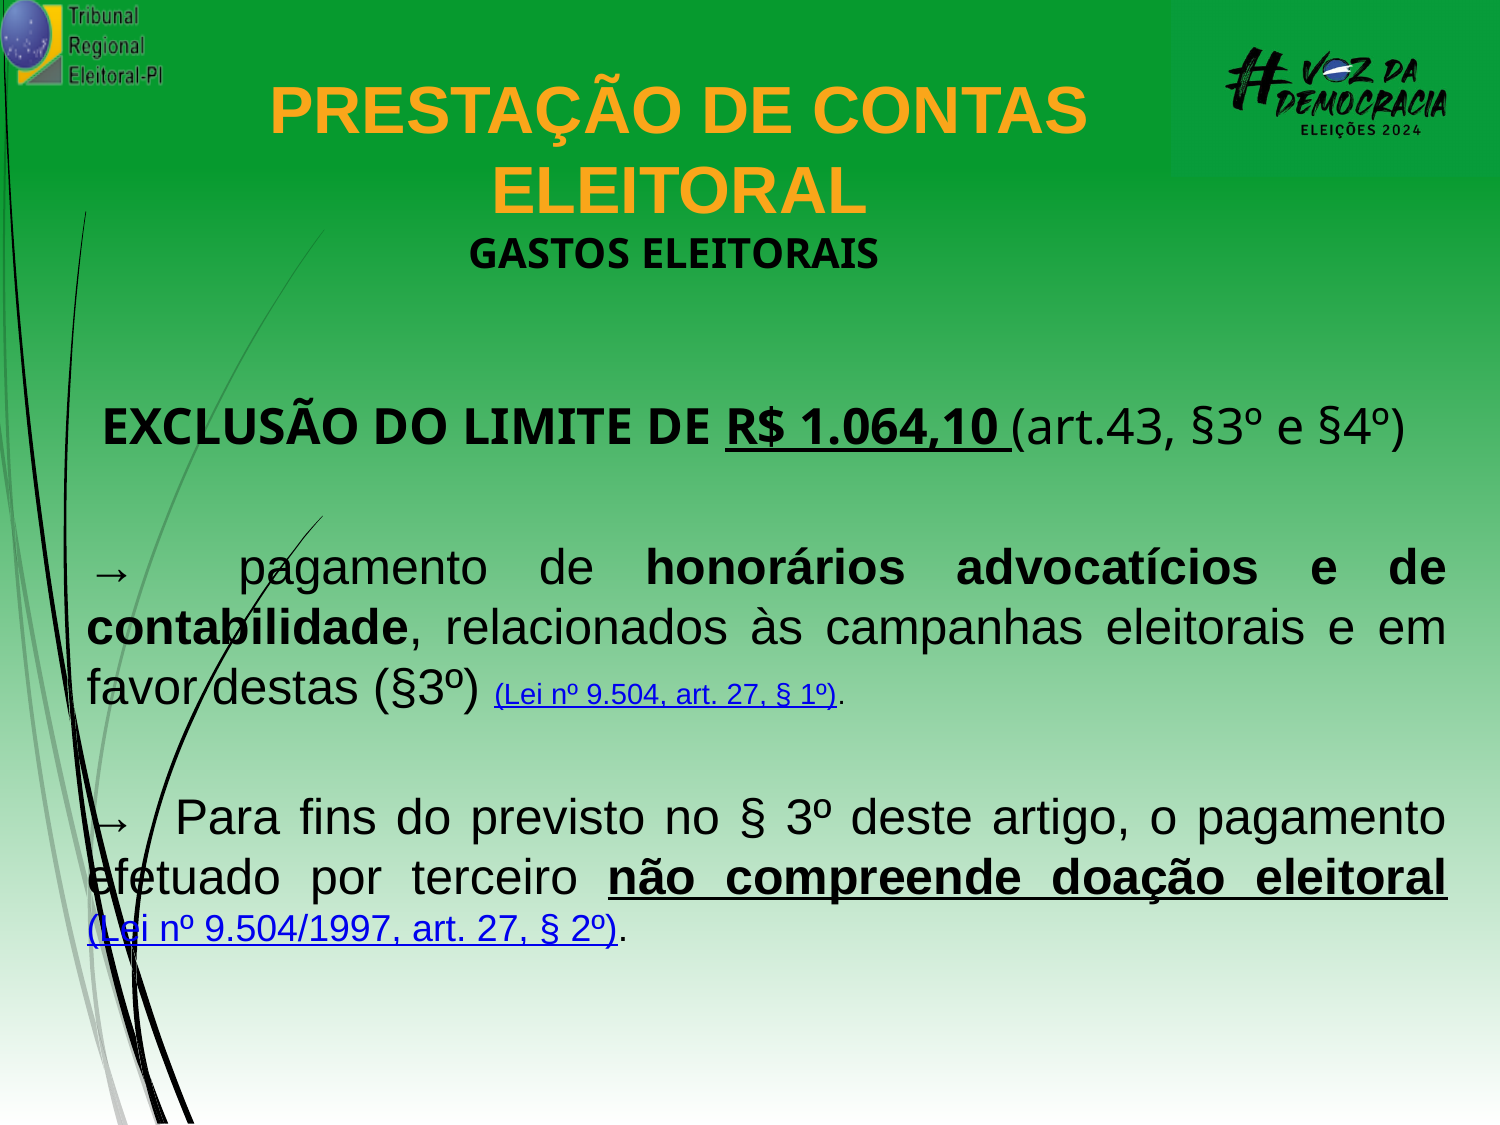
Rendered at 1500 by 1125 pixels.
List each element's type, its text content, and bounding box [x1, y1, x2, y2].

text_box EXCLUSÃO DO LIMITE DE r$ 1.064,10 (art.43, §3º e §4º) → pagamento de honorários advocatícios e de contabilidade, relacionados às campanhas eleitorais e em favor destas (§3º) (Lei nº 9.504, art. 27, § 1º). → Para fins do previsto no § 3º deste artigo, o pagamento efetuado por terceiro não compreende doação eleitoral (Lei nº 9.504/1997, art. 27, § 2º). [12, 267, 1463, 1061]
text_box PRESTAÇÃO DE CONTAS ELEITORAL GASTOS ELEITORAIS [90, 59, 1270, 284]
picture [0, 0, 177, 94]
picture [1171, 0, 1500, 177]
